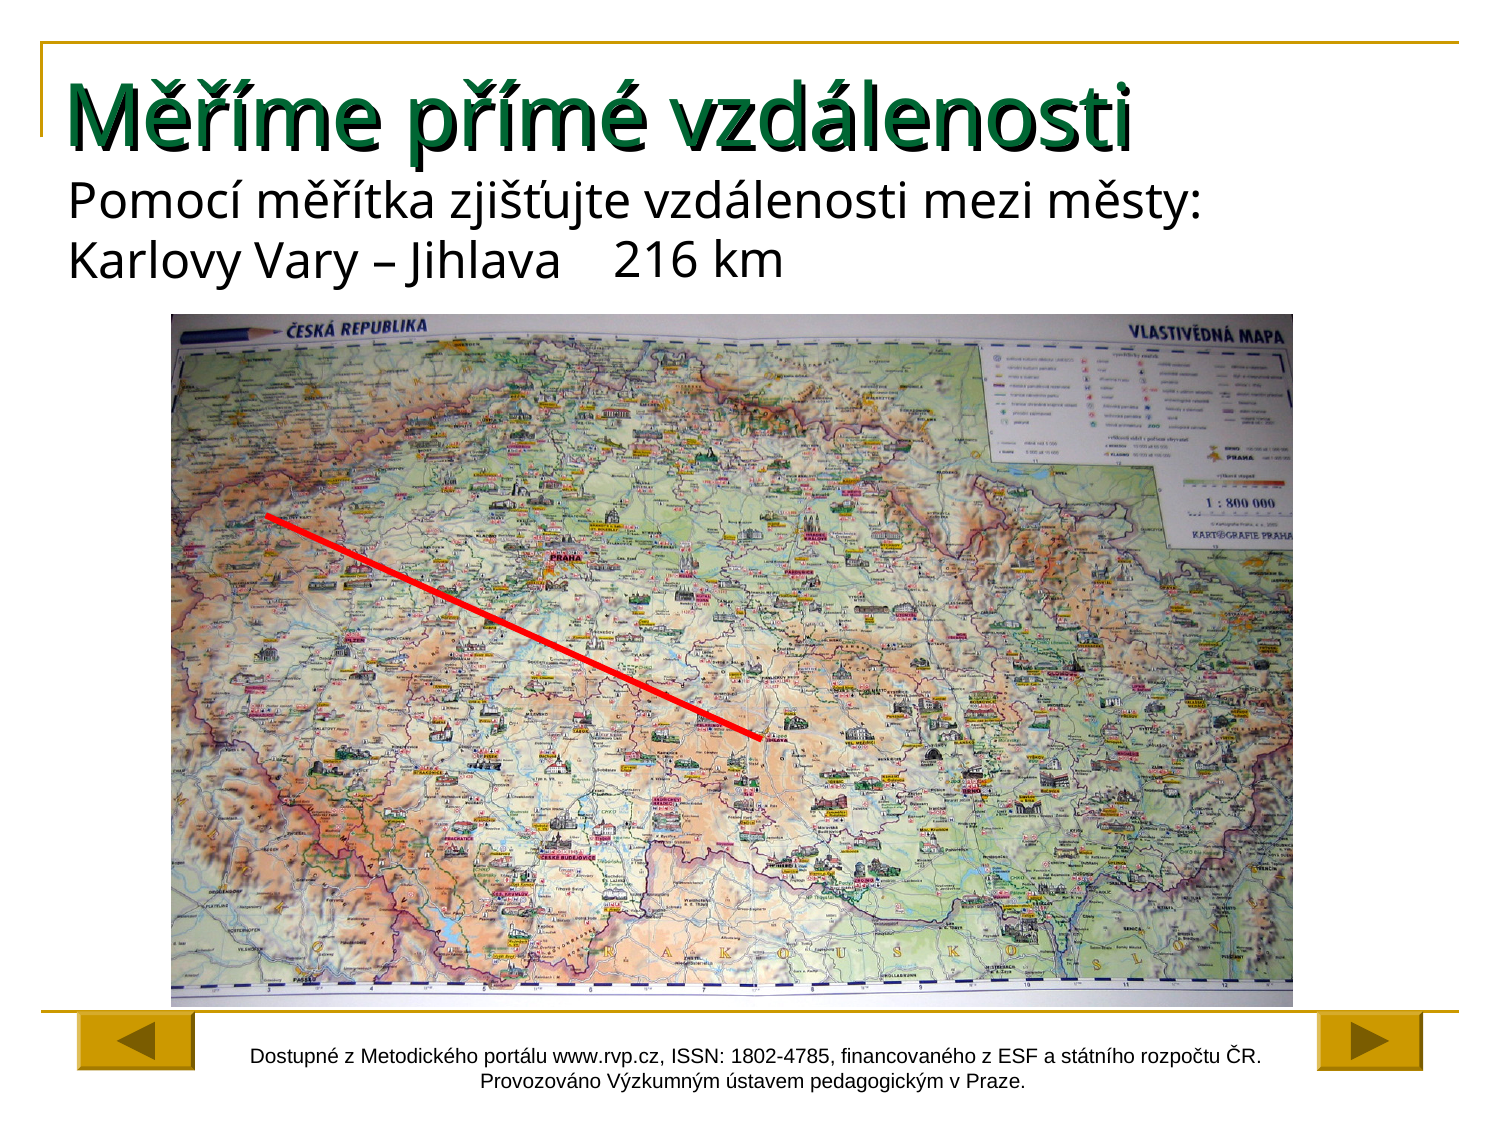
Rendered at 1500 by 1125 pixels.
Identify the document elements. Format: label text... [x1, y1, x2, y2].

picture [171, 314, 1293, 1007]
text_box 216 km [598, 219, 801, 296]
text_box Pomocí měřítka zjišťujte vzdálenosti mezi městy: Karlovy Vary – Jihlava [53, 160, 1471, 297]
text_box [78, 1011, 195, 1071]
title Měříme přímé vzdálenosti [47, 45, 1219, 197]
text_box [1318, 1011, 1424, 1071]
